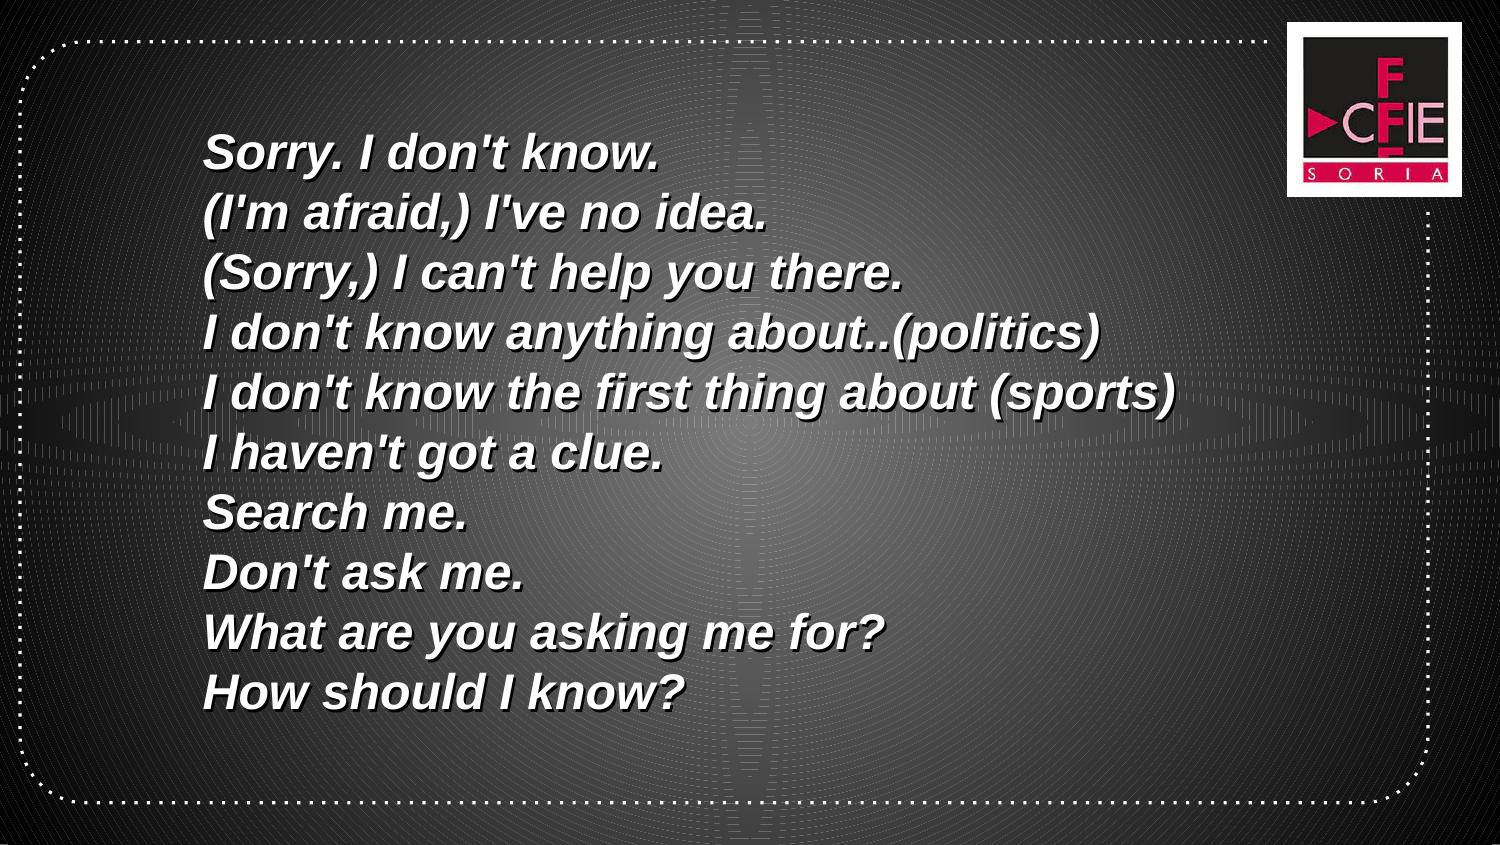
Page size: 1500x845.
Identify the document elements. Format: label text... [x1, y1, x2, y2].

picture [1287, 22, 1462, 197]
text_box Sorry. I don't know. (I'm afraid,) I've no idea. (Sorry,) I can't help you there. I don't know anything about..(politics) I don't know the first thing about (sports) I haven't got a clue. Search me. Don't ask me. What are you asking me for? How should I know? [187, 72, 1263, 734]
